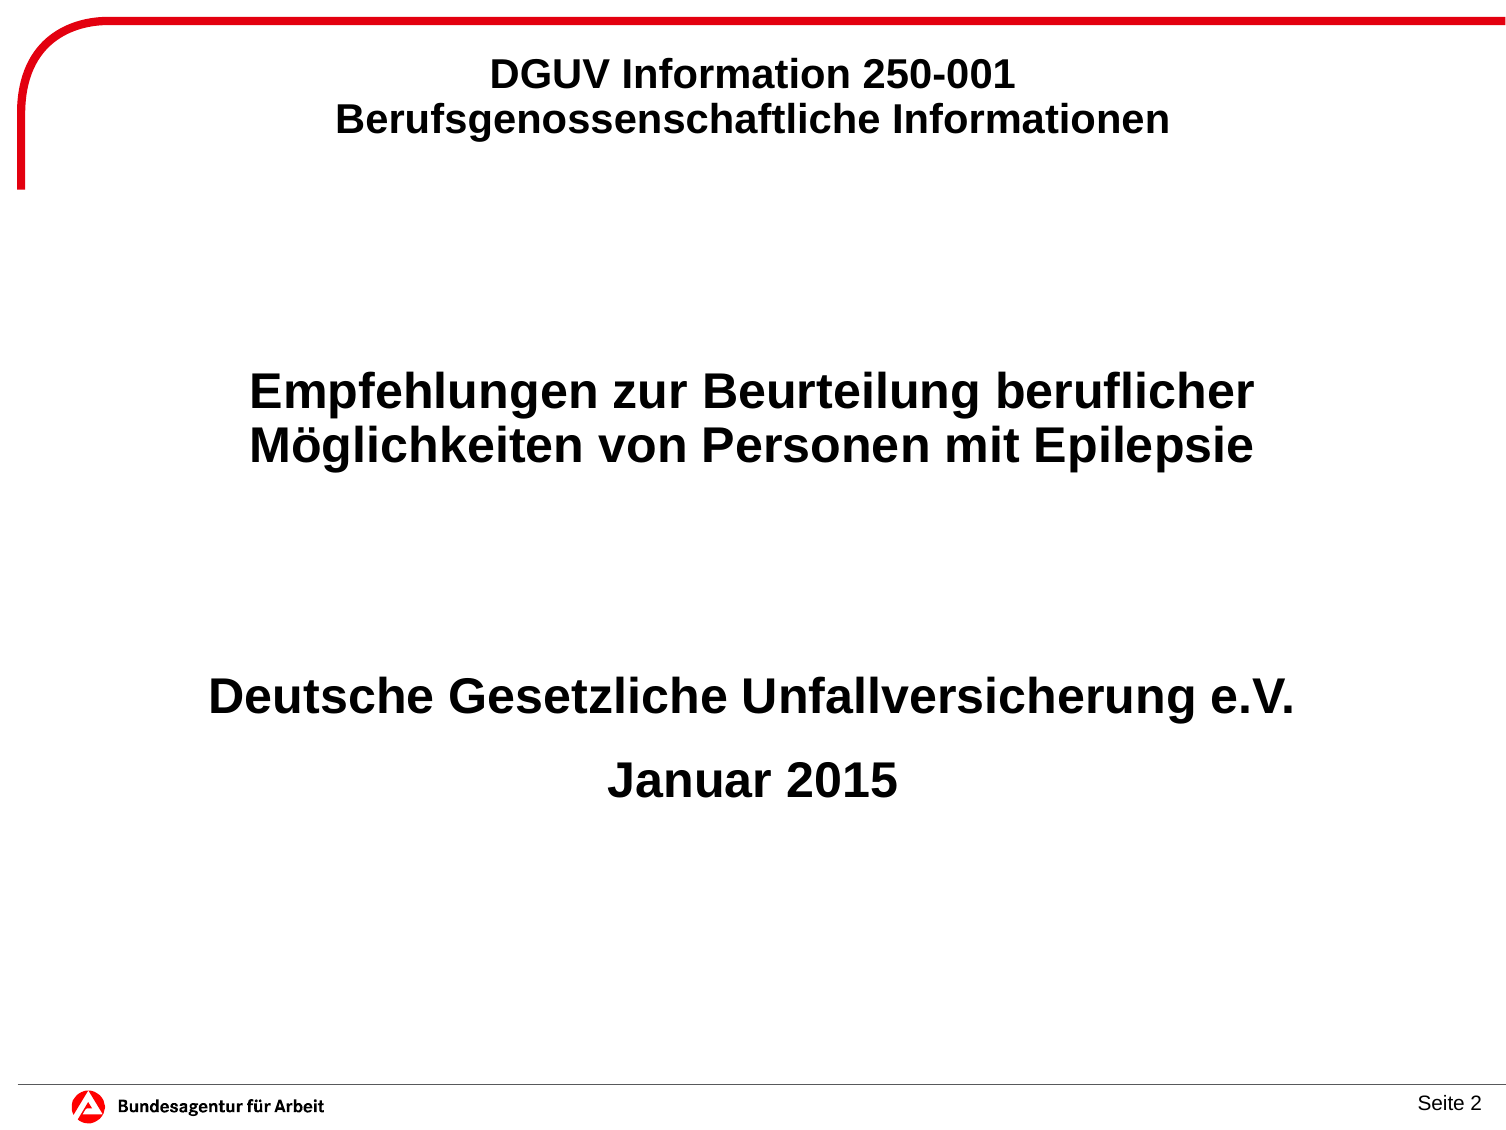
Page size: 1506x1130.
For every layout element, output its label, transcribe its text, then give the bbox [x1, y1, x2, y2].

title DGUV Information 250-001 Berufsgenossenschaftliche Informationen [75, 45, 1431, 234]
list Empfehlungen zur Beurteilung beruflicher Möglichkeiten von Personen mit Epilepsie Deutsche Gesetzliche Unfallversicherung e.V. Januar 2015 [75, 268, 1431, 1035]
